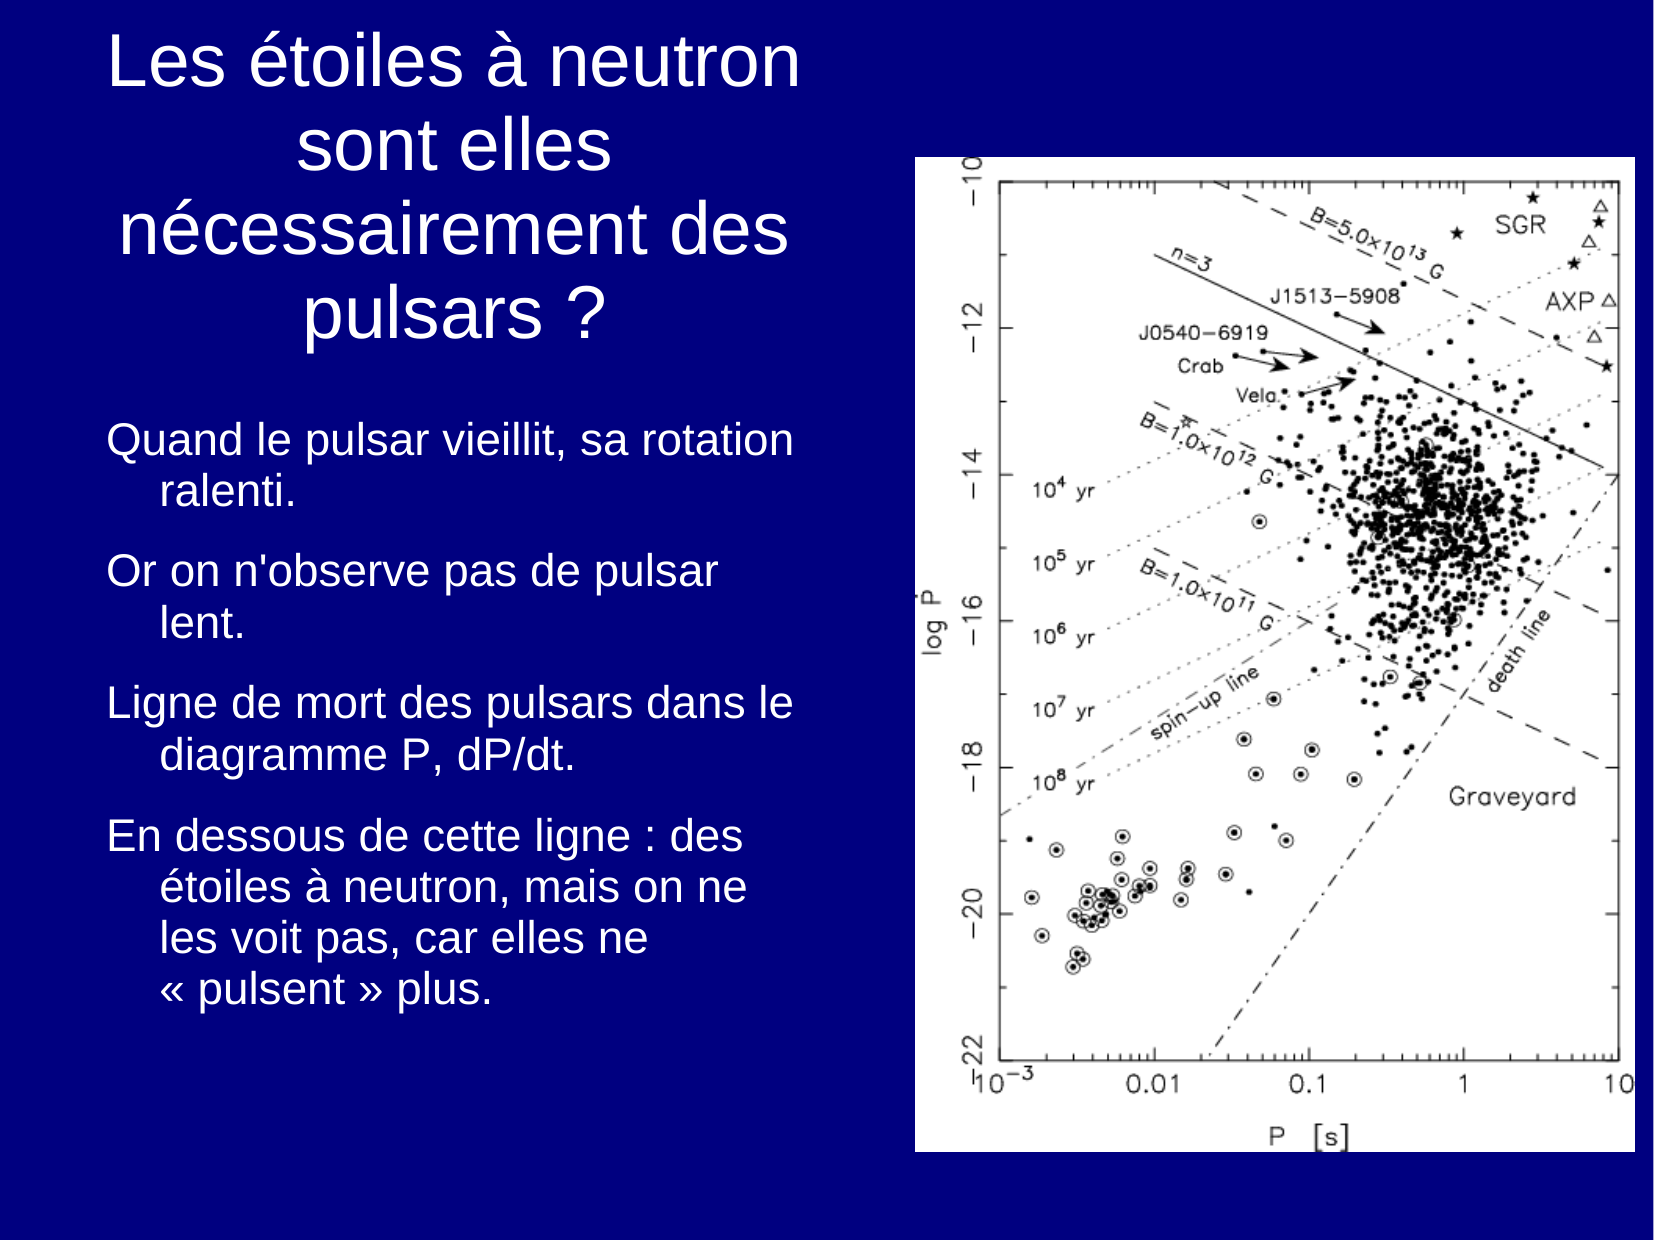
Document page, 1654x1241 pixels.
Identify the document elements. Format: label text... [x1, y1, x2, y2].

list Quand le pulsar vieillit, sa rotation ralenti. Or on n'observe pas de pulsar lent. Ligne de mort des pulsars dans le diagramme P, dP/dt. En dessous de cette ligne : des étoiles à neutron, mais on ne les voit pas, car elles ne « pulsent » plus. [88, 413, 804, 1232]
title Les étoiles à neutron sont elles nécessairement des pulsars ? [82, 18, 827, 355]
picture [915, 157, 1635, 1152]
